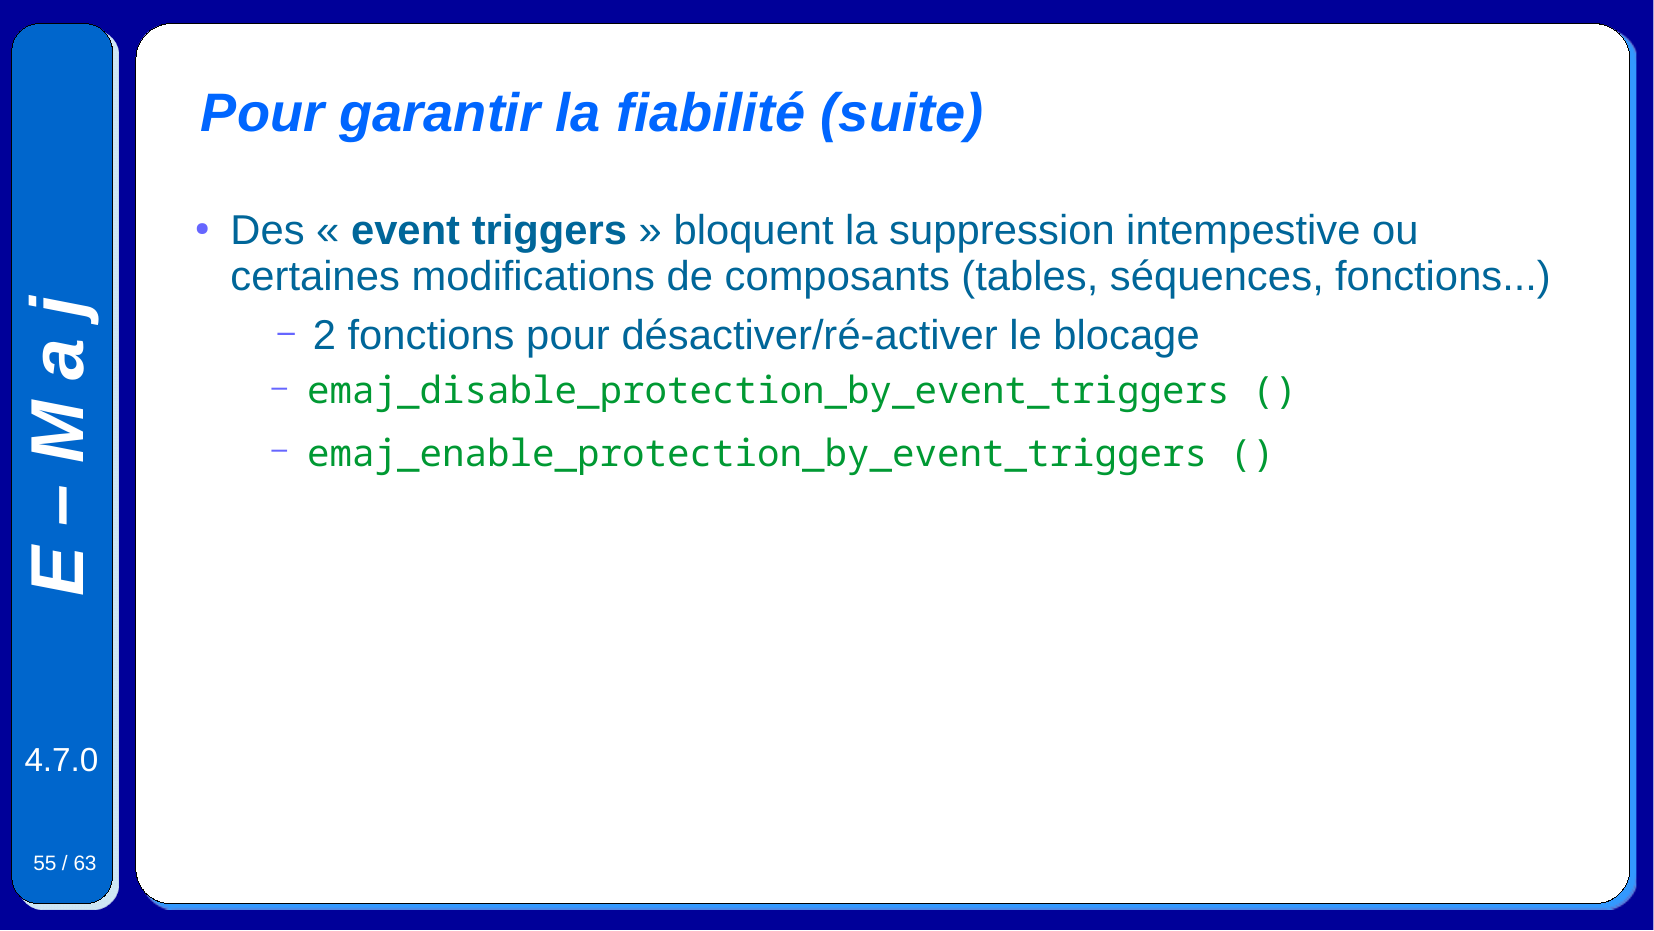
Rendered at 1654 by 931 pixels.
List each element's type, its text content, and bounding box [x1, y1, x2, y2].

list Des « event triggers » bloquent la suppression intempestive ou certaines modifications de composants (tables, séquences, fonctions...) 2 fonctions pour désactiver/ré-activer le blocage emaj_disable_protection_by_event_triggers () emaj_enable_protection_by_event_triggers () [177, 206, 1587, 827]
title Pour garantir la fiabilité (suite) [200, 34, 1575, 191]
